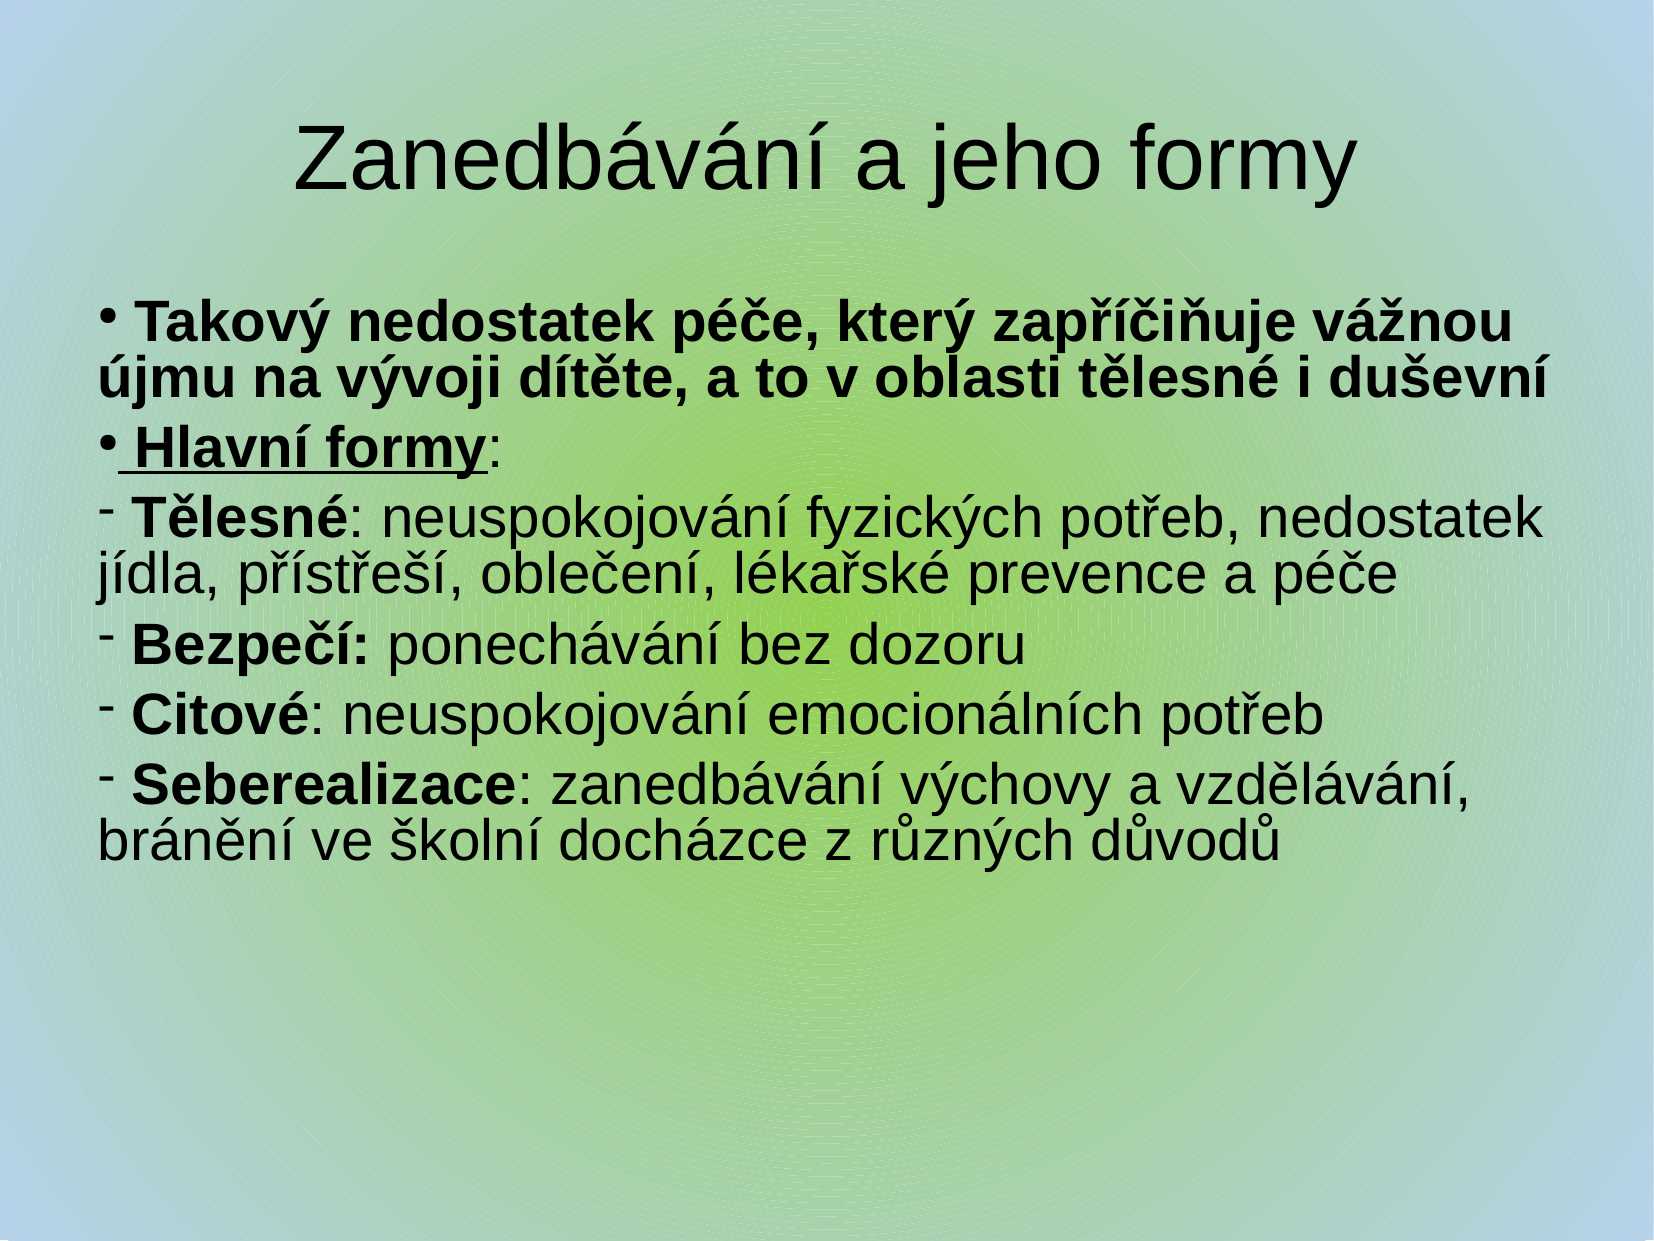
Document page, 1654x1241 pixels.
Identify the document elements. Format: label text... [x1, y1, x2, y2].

list Takový nedostatek péče, který zapříčiňuje vážnou újmu na vývoji dítěte, a to v oblasti tělesné i duševní Hlavní formy: Tělesné: neuspokojování fyzických potřeb, nedostatek jídla, přístřeší, oblečení, lékařské prevence a péče Bezpečí: ponechávání bez dozoru Citové: neuspokojování emocionálních potřeb Seberealizace: zanedbávání výchovy a vzdělávání, bránění ve školní docházce z různých důvodů [82, 289, 1571, 1167]
title Zanedbávání a jeho formy [82, 49, 1571, 257]
